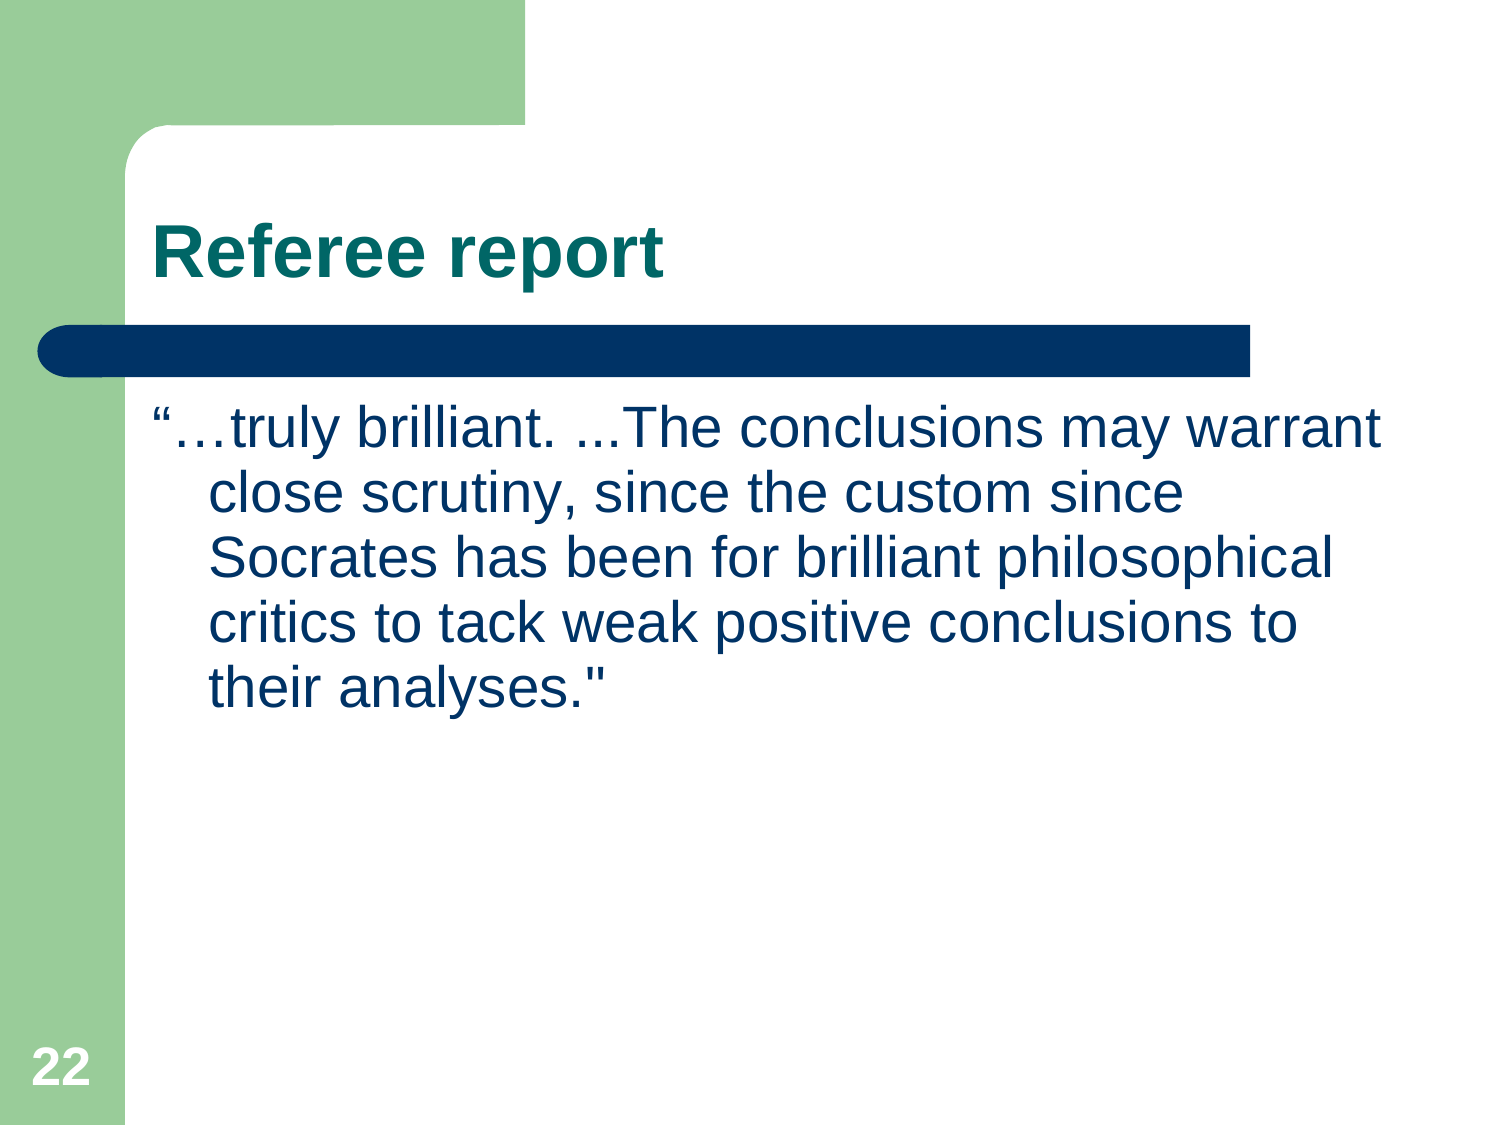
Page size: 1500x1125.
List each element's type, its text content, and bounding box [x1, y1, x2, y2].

title Referee report [136, 136, 1414, 301]
list “…truly brilliant. ...The conclusions may warrant close scrutiny, since the custom since Socrates has been for brilliant philosophical critics to tack weak positive conclusions to their analyses." [137, 387, 1400, 999]
